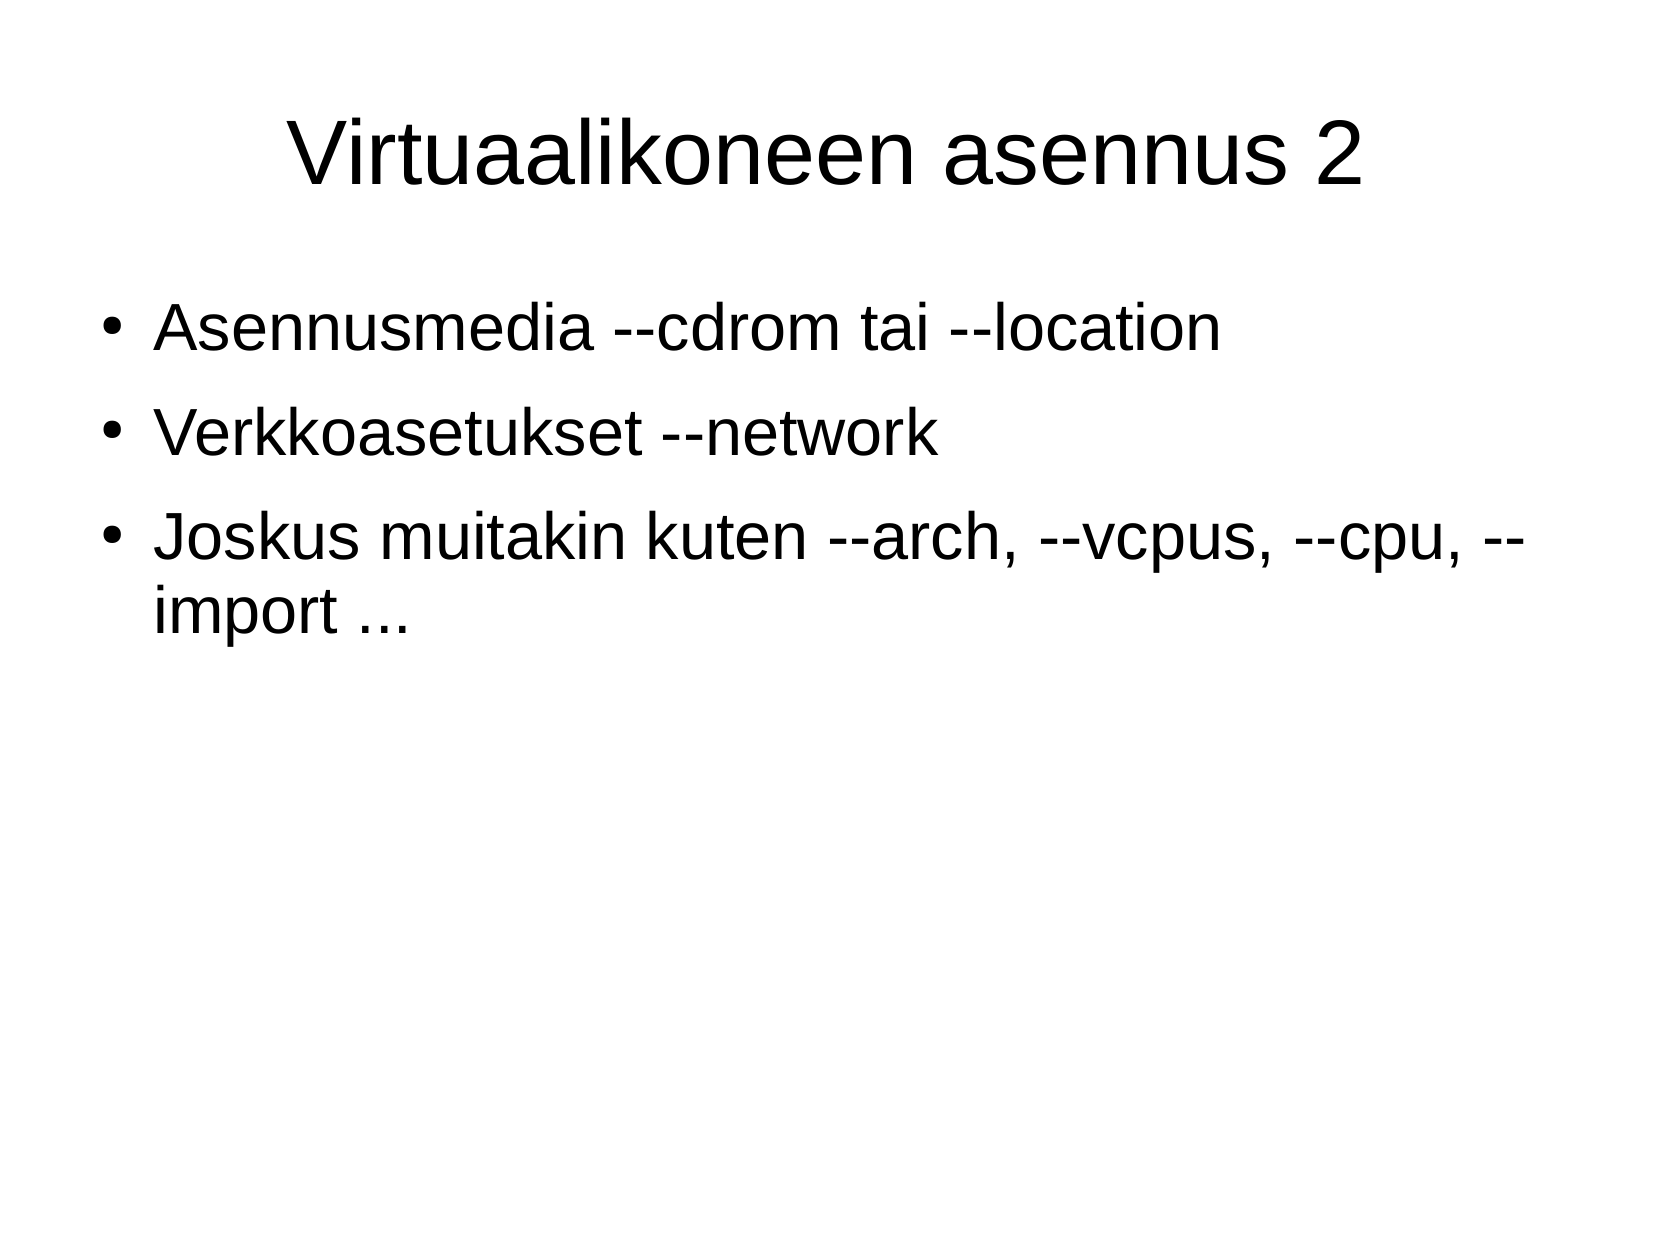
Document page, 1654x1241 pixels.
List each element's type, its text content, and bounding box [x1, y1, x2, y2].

title Virtuaalikoneen asennus 2 [82, 49, 1571, 257]
list Asennusmedia --cdrom tai --location Verkkoasetukset --network Joskus muitakin kuten --arch, --vcpus, --cpu, --import ... [82, 290, 1571, 1010]
